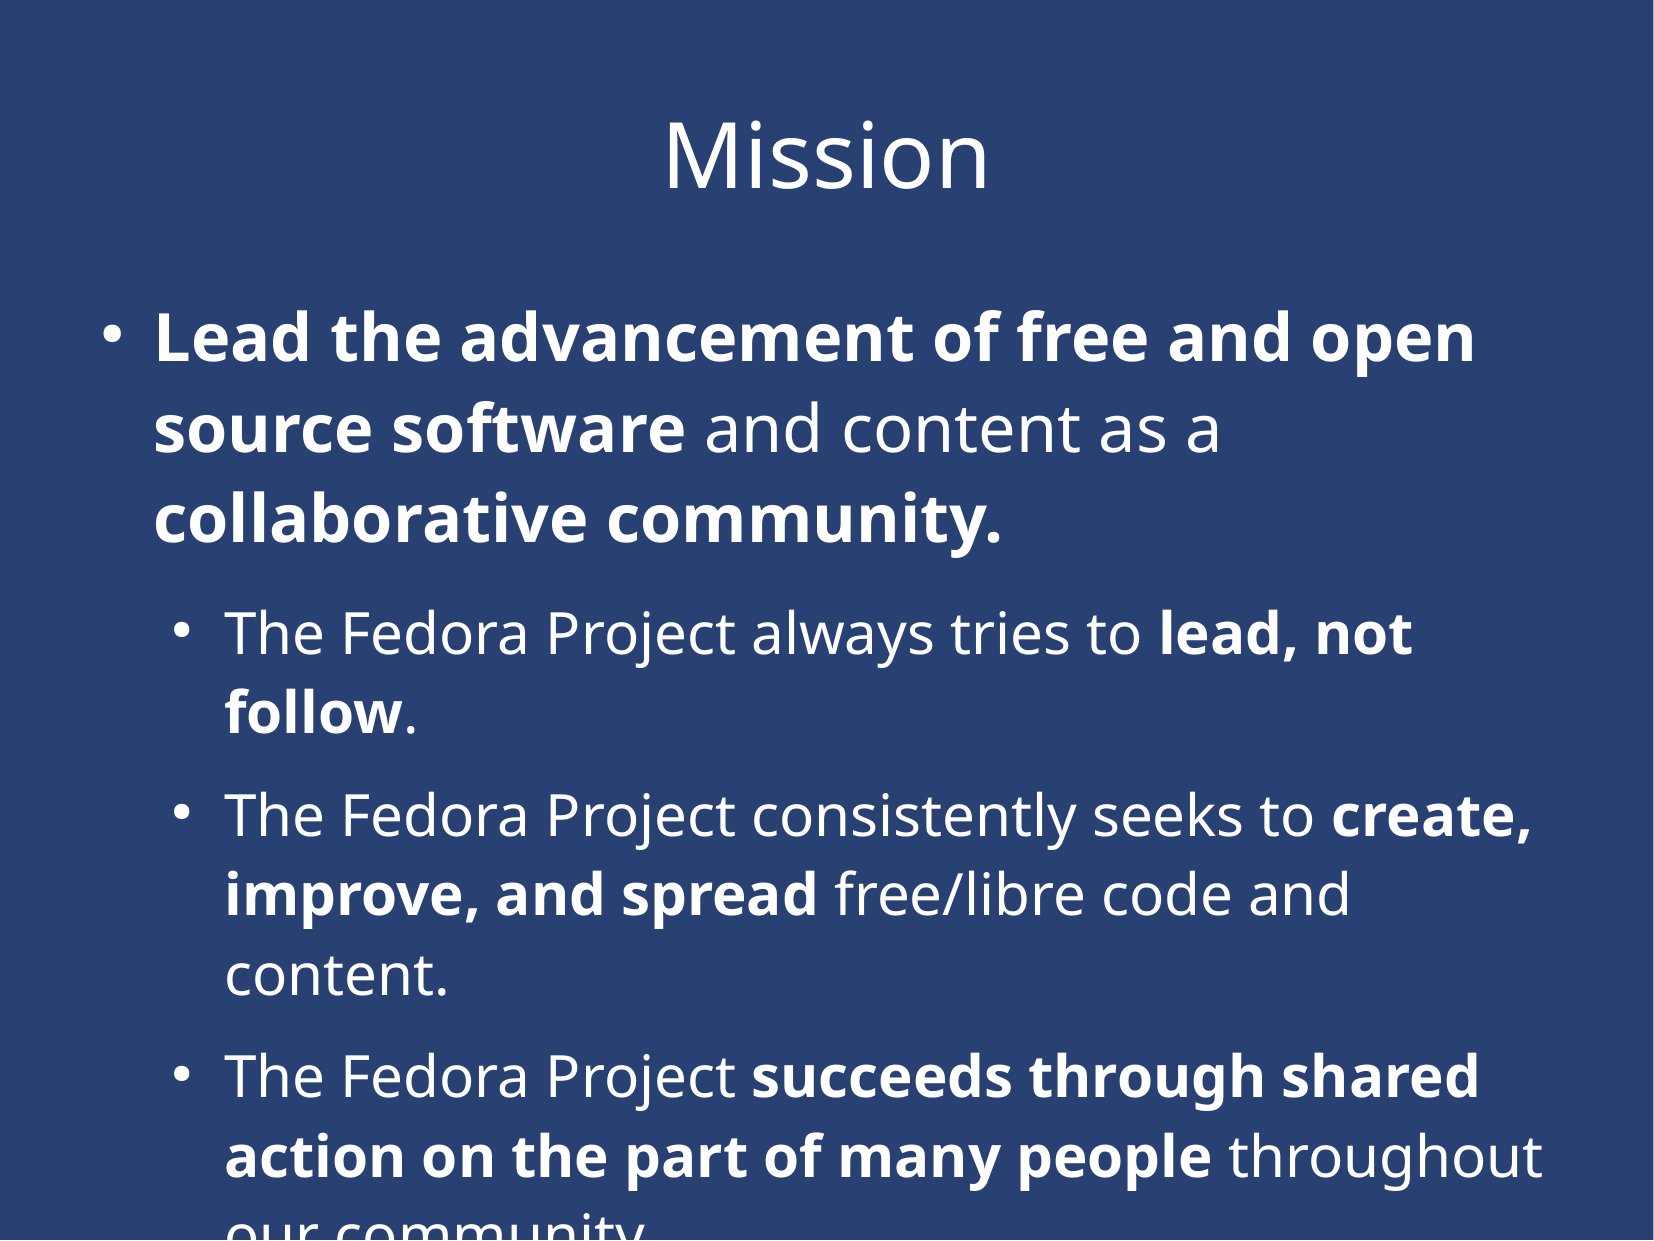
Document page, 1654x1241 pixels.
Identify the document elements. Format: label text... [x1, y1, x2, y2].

list Lead the advancement of free and open source software and content as a collaborative community. The Fedora Project always tries to lead, not follow. The Fedora Project consistently seeks to create, improve, and spread free/libre code and content. The Fedora Project succeeds through shared action on the part of many people throughout our community. [82, 290, 1571, 1094]
title Mission [82, 49, 1571, 257]
